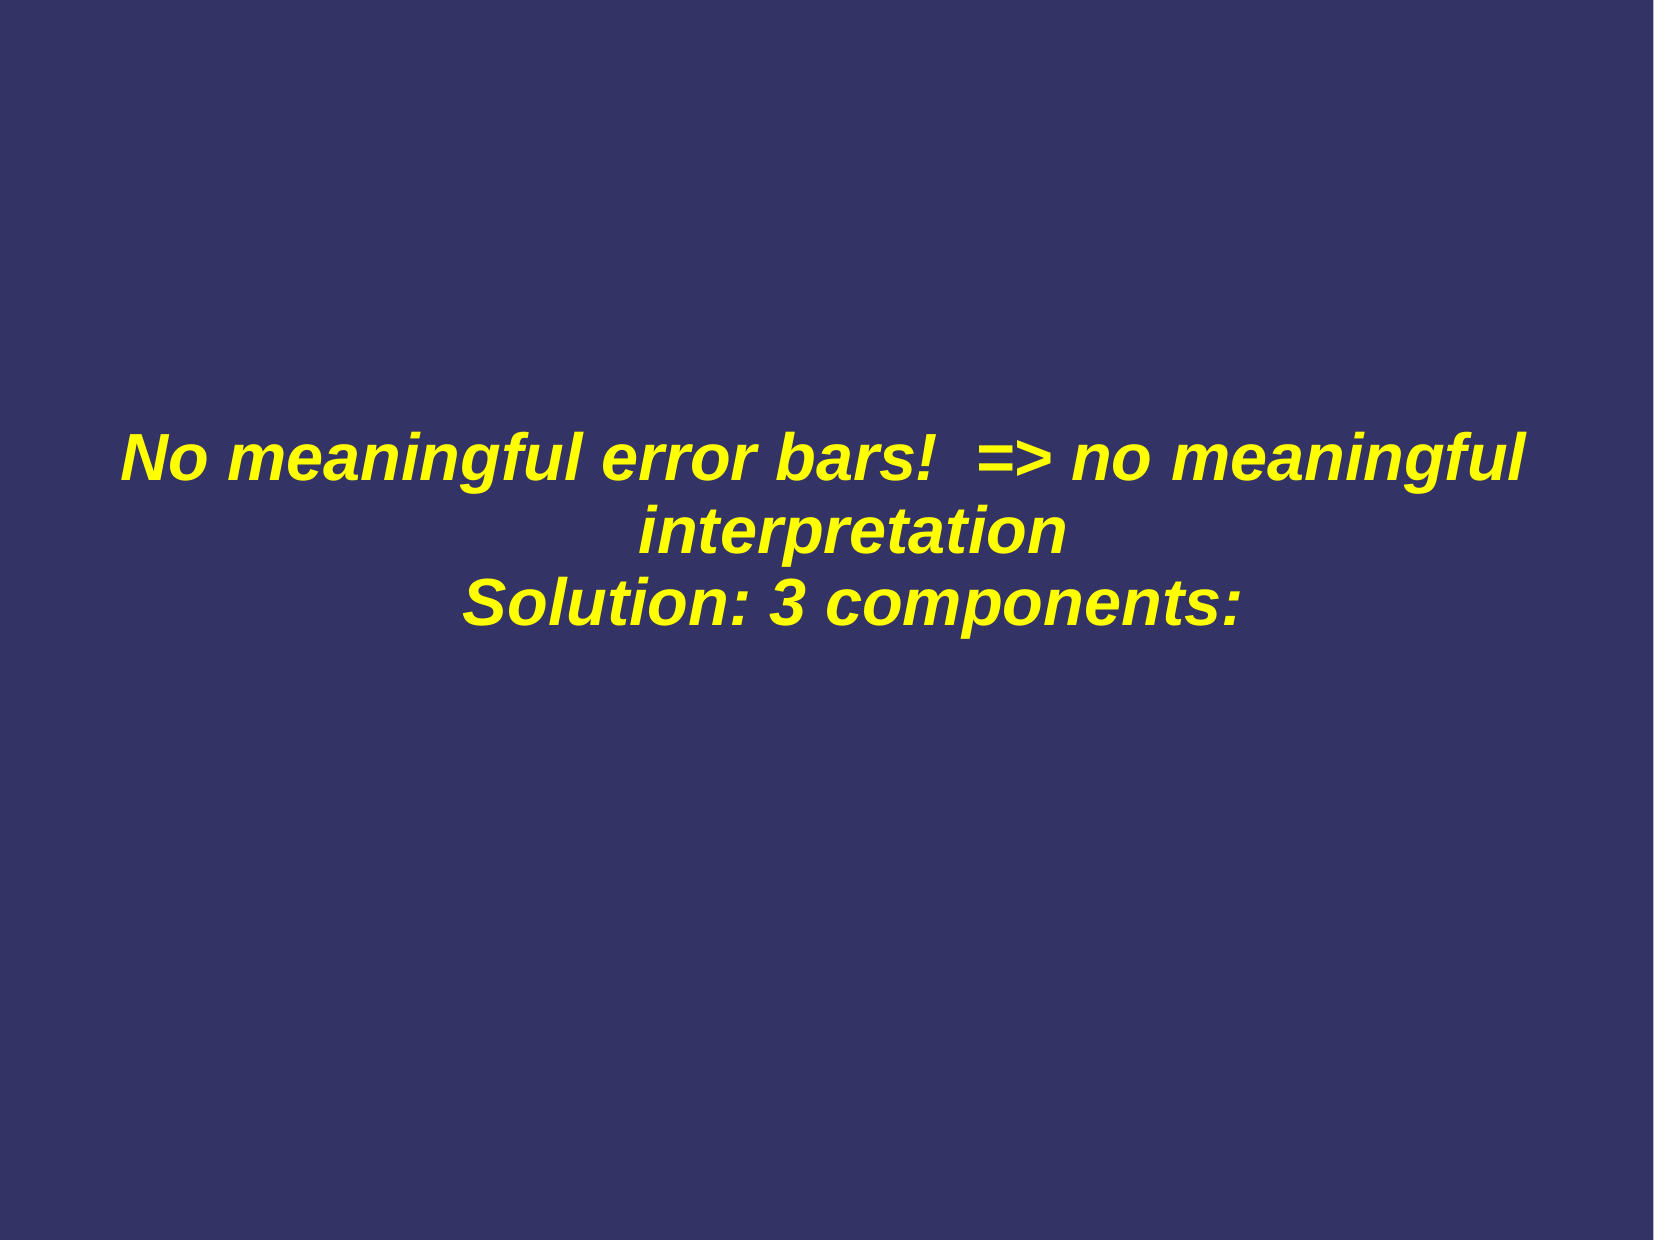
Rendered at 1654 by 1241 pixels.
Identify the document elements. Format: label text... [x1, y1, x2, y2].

title No meaningful error bars! => no meaningful interpretation Solution: 3 components: [118, 295, 1531, 768]
